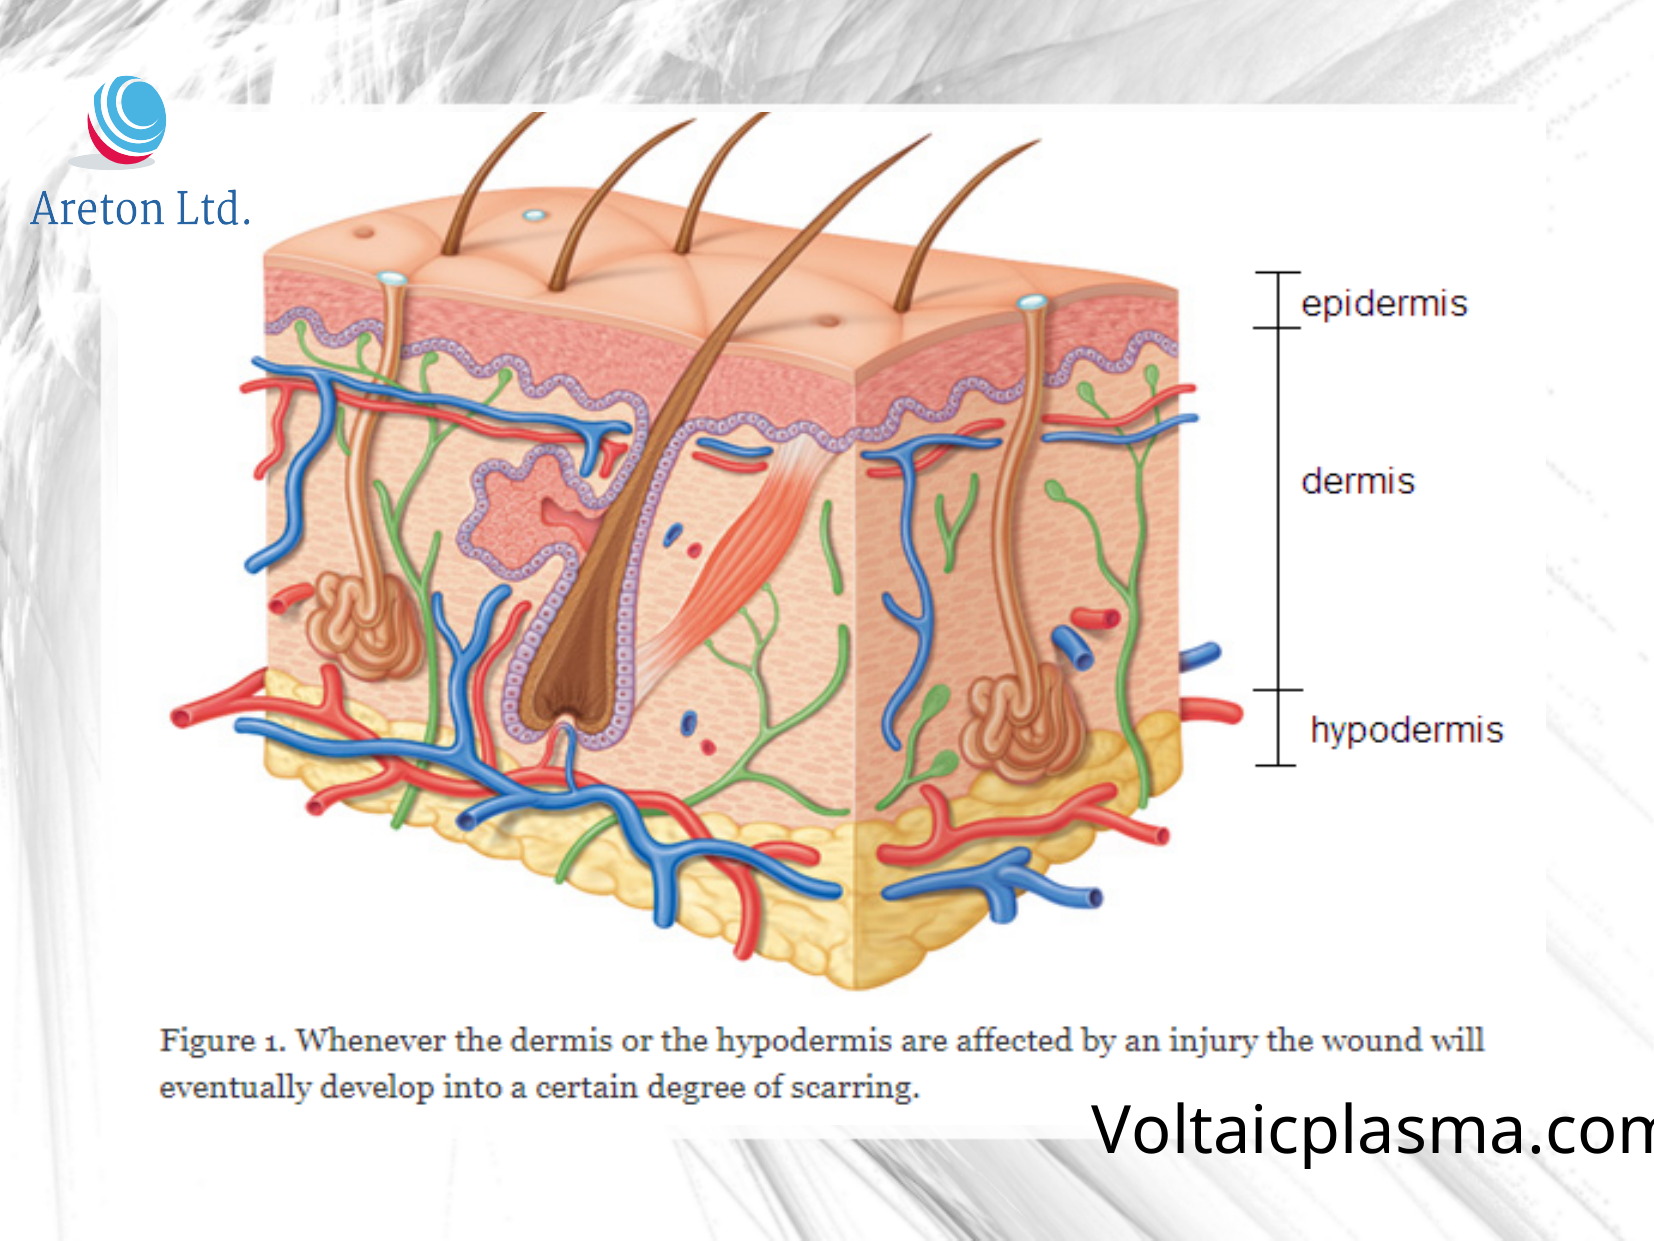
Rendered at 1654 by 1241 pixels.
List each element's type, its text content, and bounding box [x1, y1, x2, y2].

picture [0, 0, 1654, 1241]
text_box Voltaicplasma.com [660, 814, 1654, 1241]
